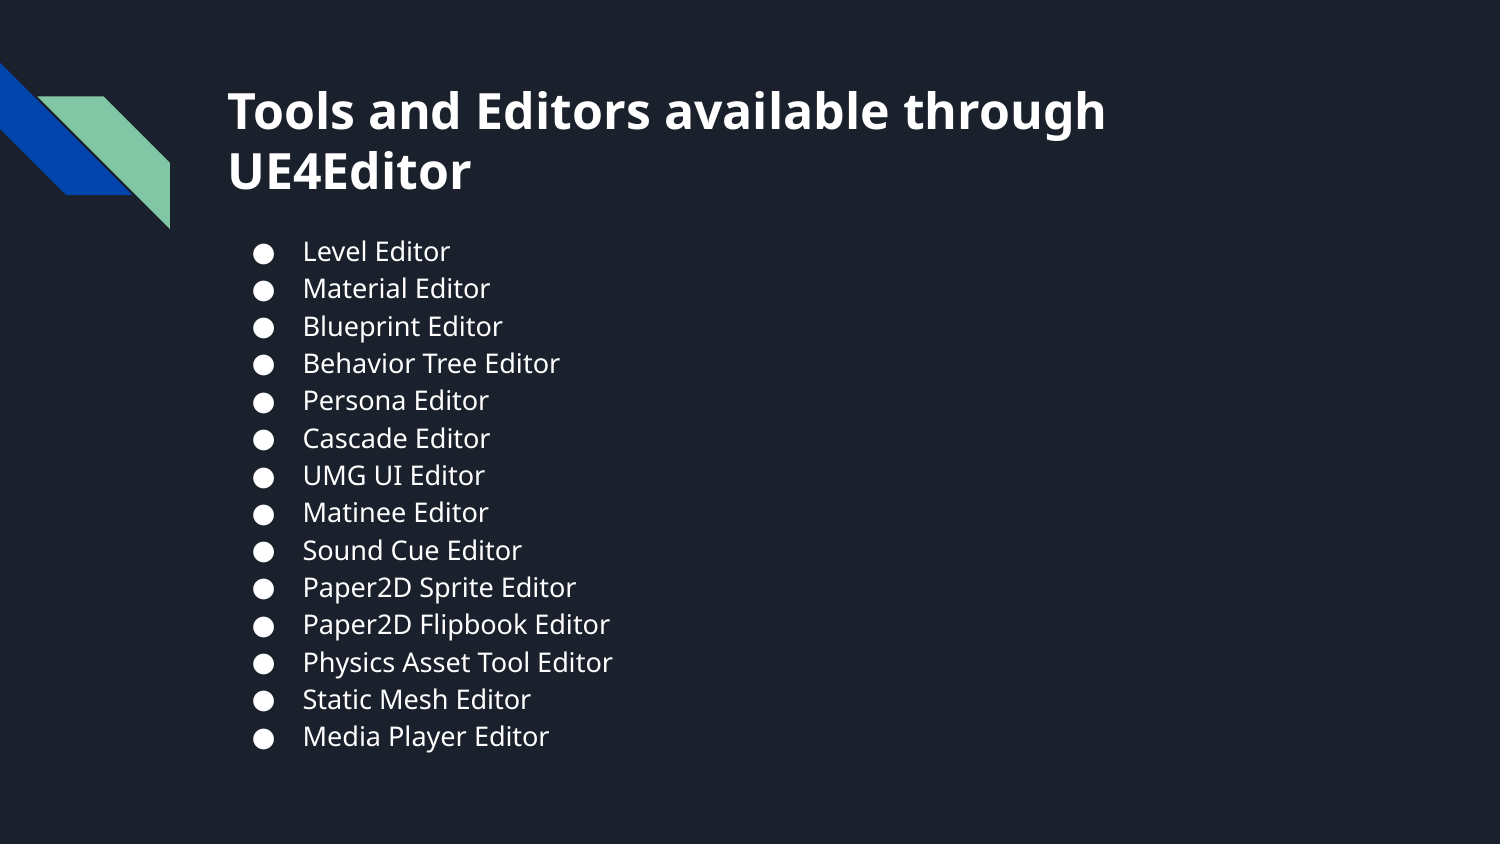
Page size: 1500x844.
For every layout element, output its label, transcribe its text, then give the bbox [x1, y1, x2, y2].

text_box Level Editor Material Editor Blueprint Editor Behavior Tree Editor Persona Editor Cascade Editor UMG UI Editor Matinee Editor Sound Cue Editor Paper2D Sprite Editor Paper2D Flipbook Editor Physics Asset Tool Editor Static Mesh Editor Media Player Editor [212, 214, 1368, 735]
text_box Tools and Editors available through UE4Editor [212, 64, 1368, 214]
